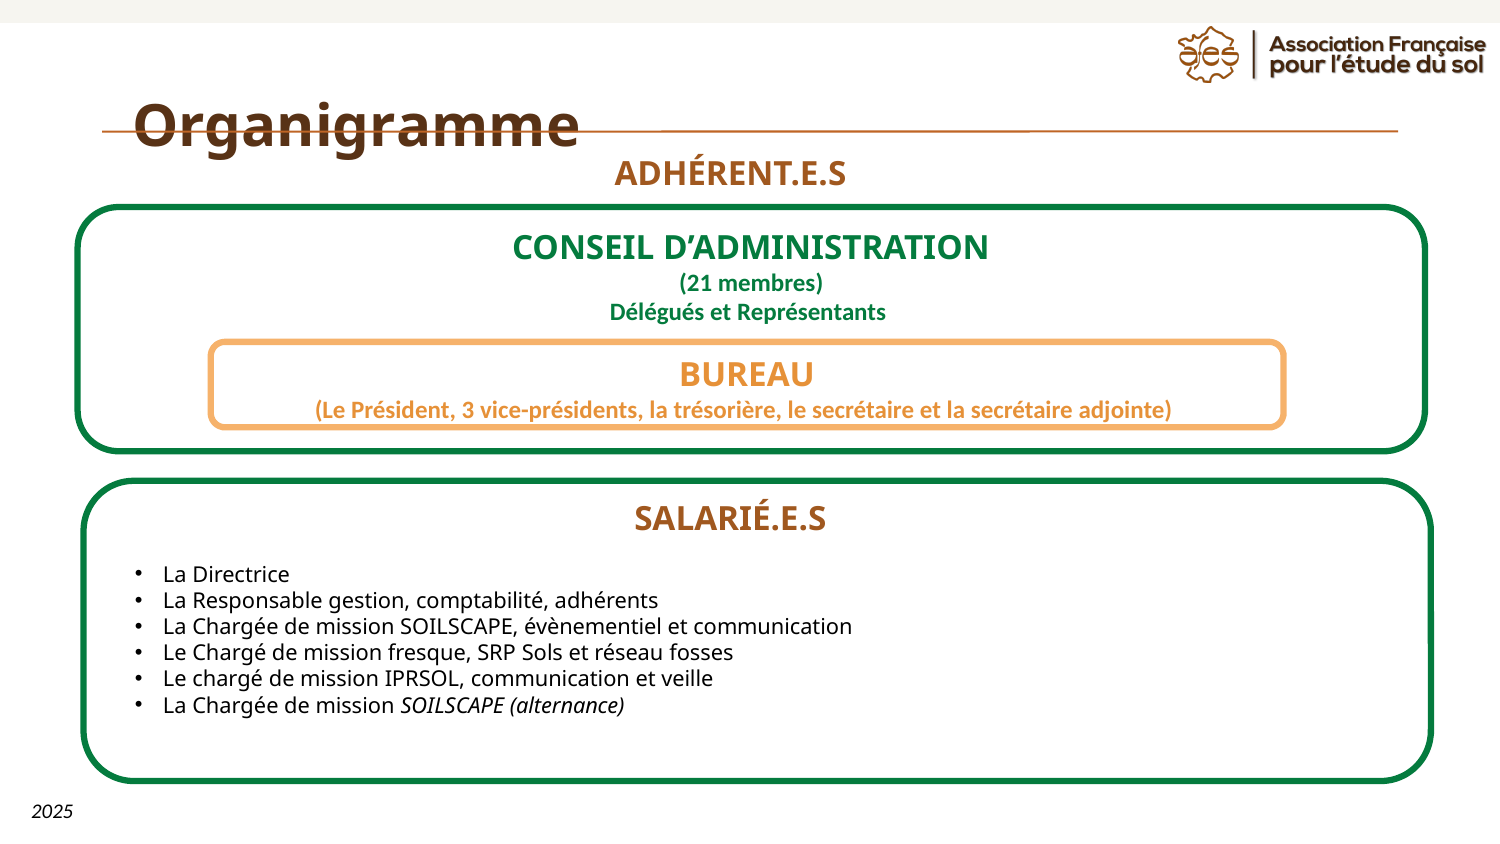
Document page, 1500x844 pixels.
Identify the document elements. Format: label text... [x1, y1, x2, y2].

text_box La Directrice La Responsable gestion, comptabilité, adhérents La Chargée de mission SOILSCAPE, évènementiel et communication Le Chargé de mission fresque, SRP Sols et réseau fosses Le chargé de mission IPRSOL, communication et veille La Chargée de mission SOILSCAPE (alternance) [120, 545, 1467, 733]
text_box [83, 480, 1431, 782]
title Organigramme [83, 34, 1435, 129]
text_box 2025 [16, 786, 766, 830]
text_box [77, 207, 1425, 452]
text_box CONSEIL D’ADMINISTRATION (21 membres) Délégués et Représentants [106, 219, 1396, 363]
picture [1178, 25, 1500, 97]
text_box ADHÉRENT.E.S [489, 145, 972, 199]
text_box BUREAU (Le Président, 3 vice-présidents, la trésorière, le secrétaire et la secrétaire adjointe) [210, 341, 1284, 428]
text_box SALARIÉ.E.S [489, 490, 972, 544]
